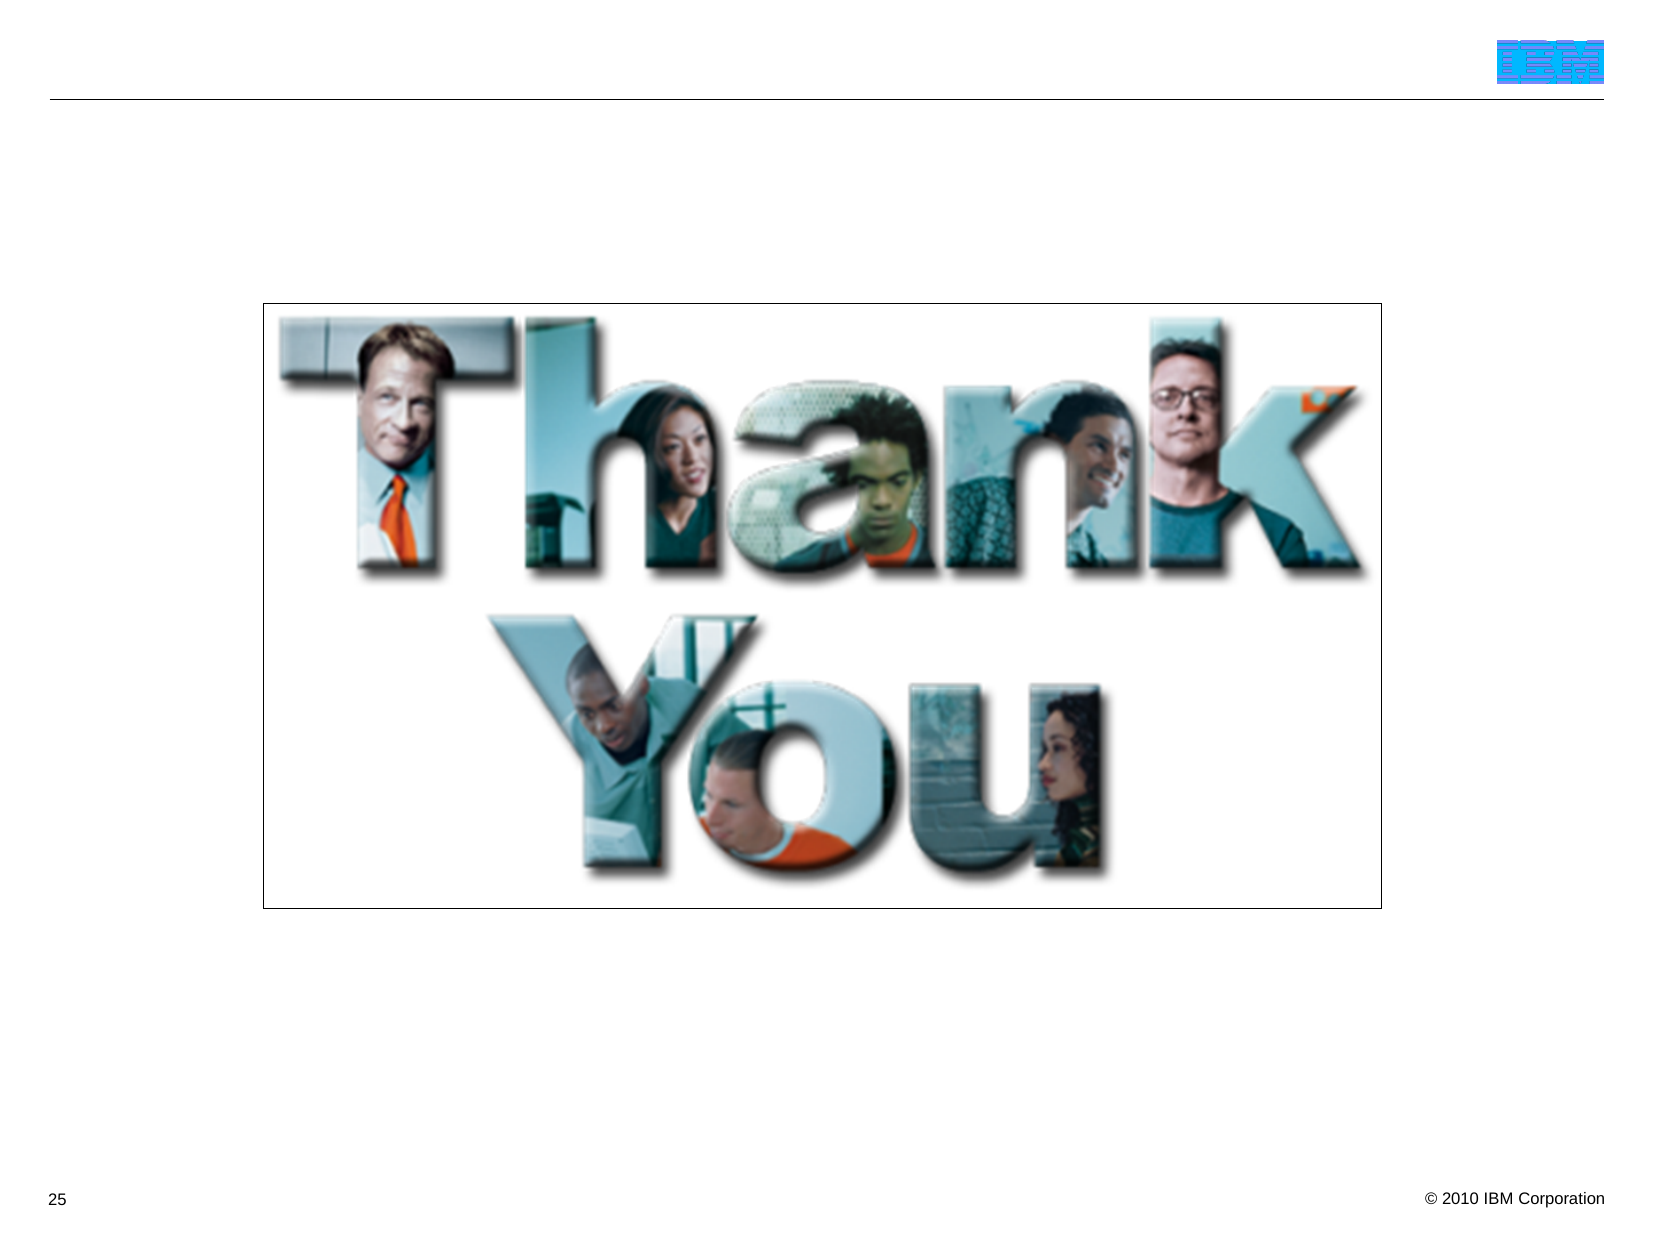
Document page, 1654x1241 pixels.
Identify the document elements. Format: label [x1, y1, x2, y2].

picture [263, 303, 1382, 909]
